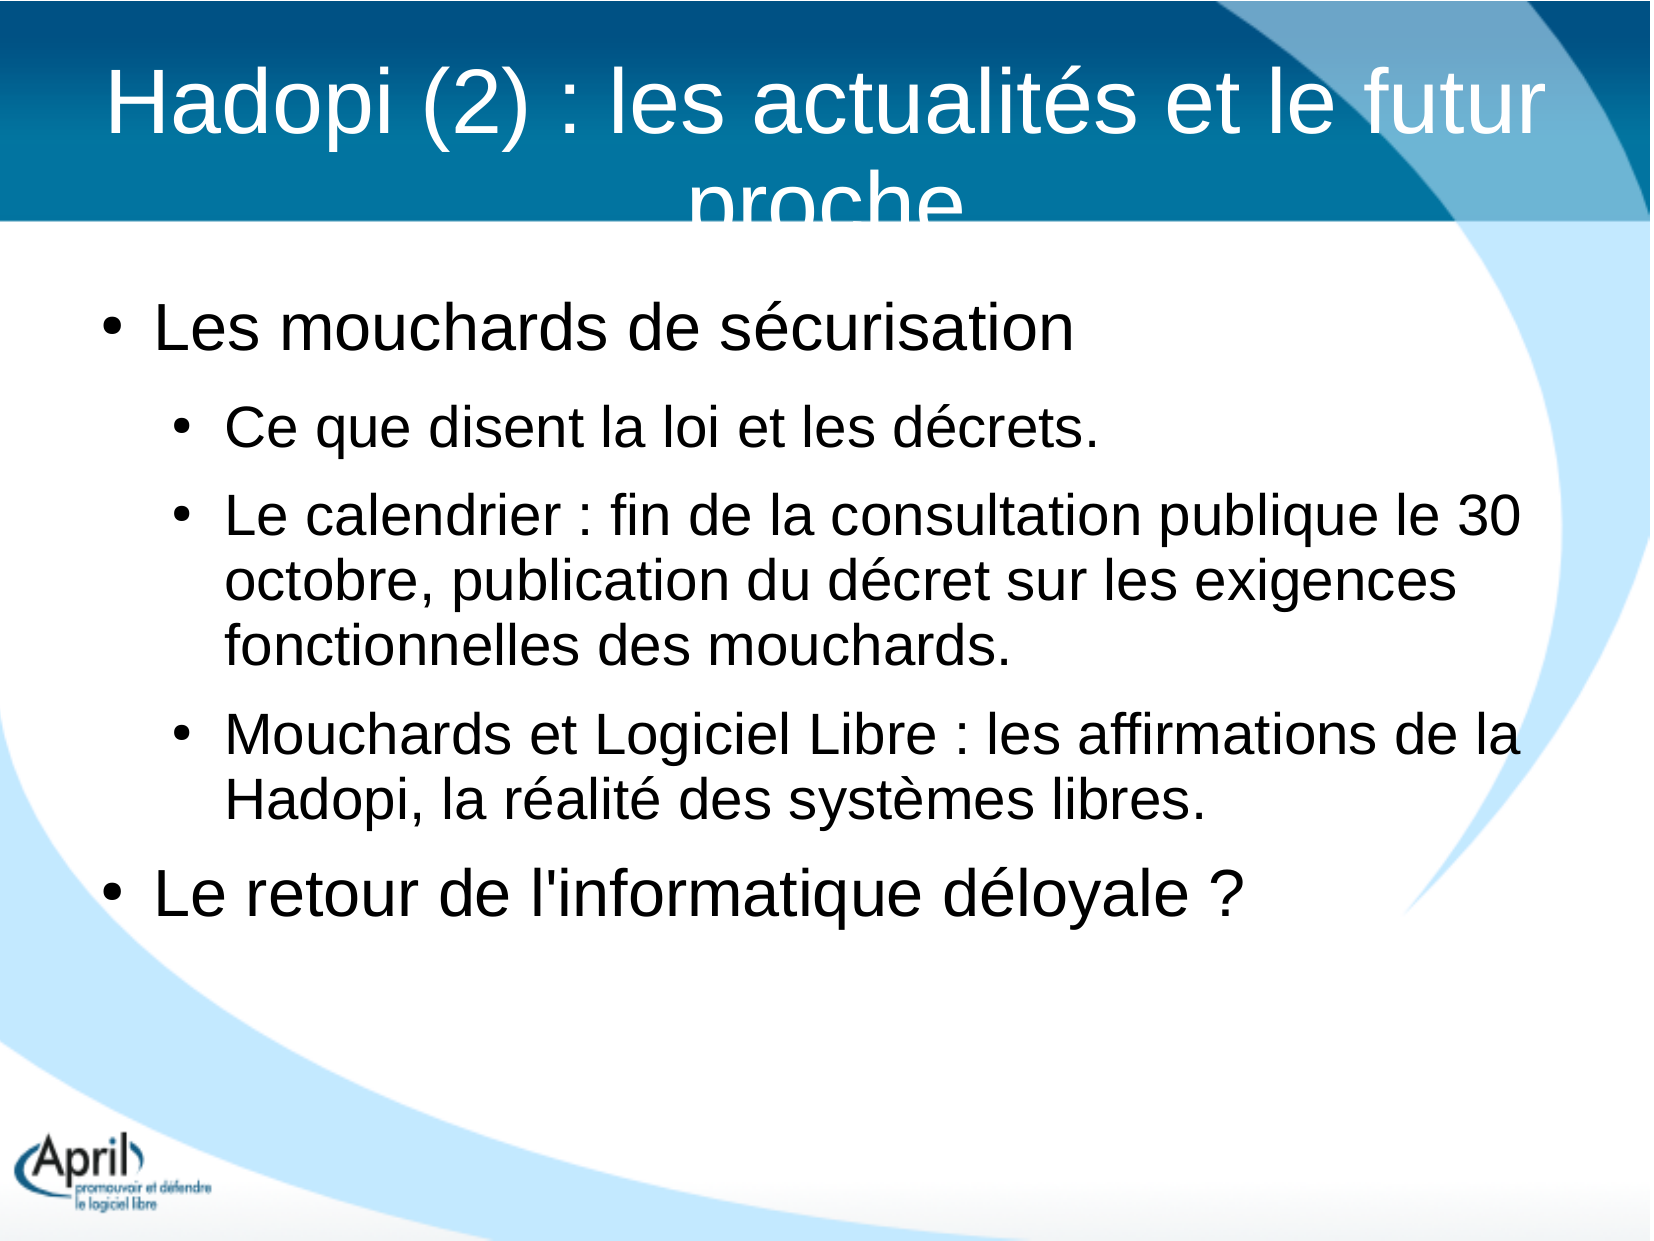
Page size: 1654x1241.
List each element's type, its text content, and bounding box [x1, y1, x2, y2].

picture [0, 1, 1650, 1241]
title Hadopi (2) : les actualités et le futur proche [82, 50, 1571, 256]
list Les mouchards de sécurisation Ce que disent la loi et les décrets. Le calendrier : fin de la consultation publique le 30 octobre, publication du décret sur les exigences fonctionnelles des mouchards. Mouchards et Logiciel Libre : les affirmations de la Hadopi, la réalité des systèmes libres. Le retour de l'informatique déloyale ? [82, 290, 1571, 1109]
